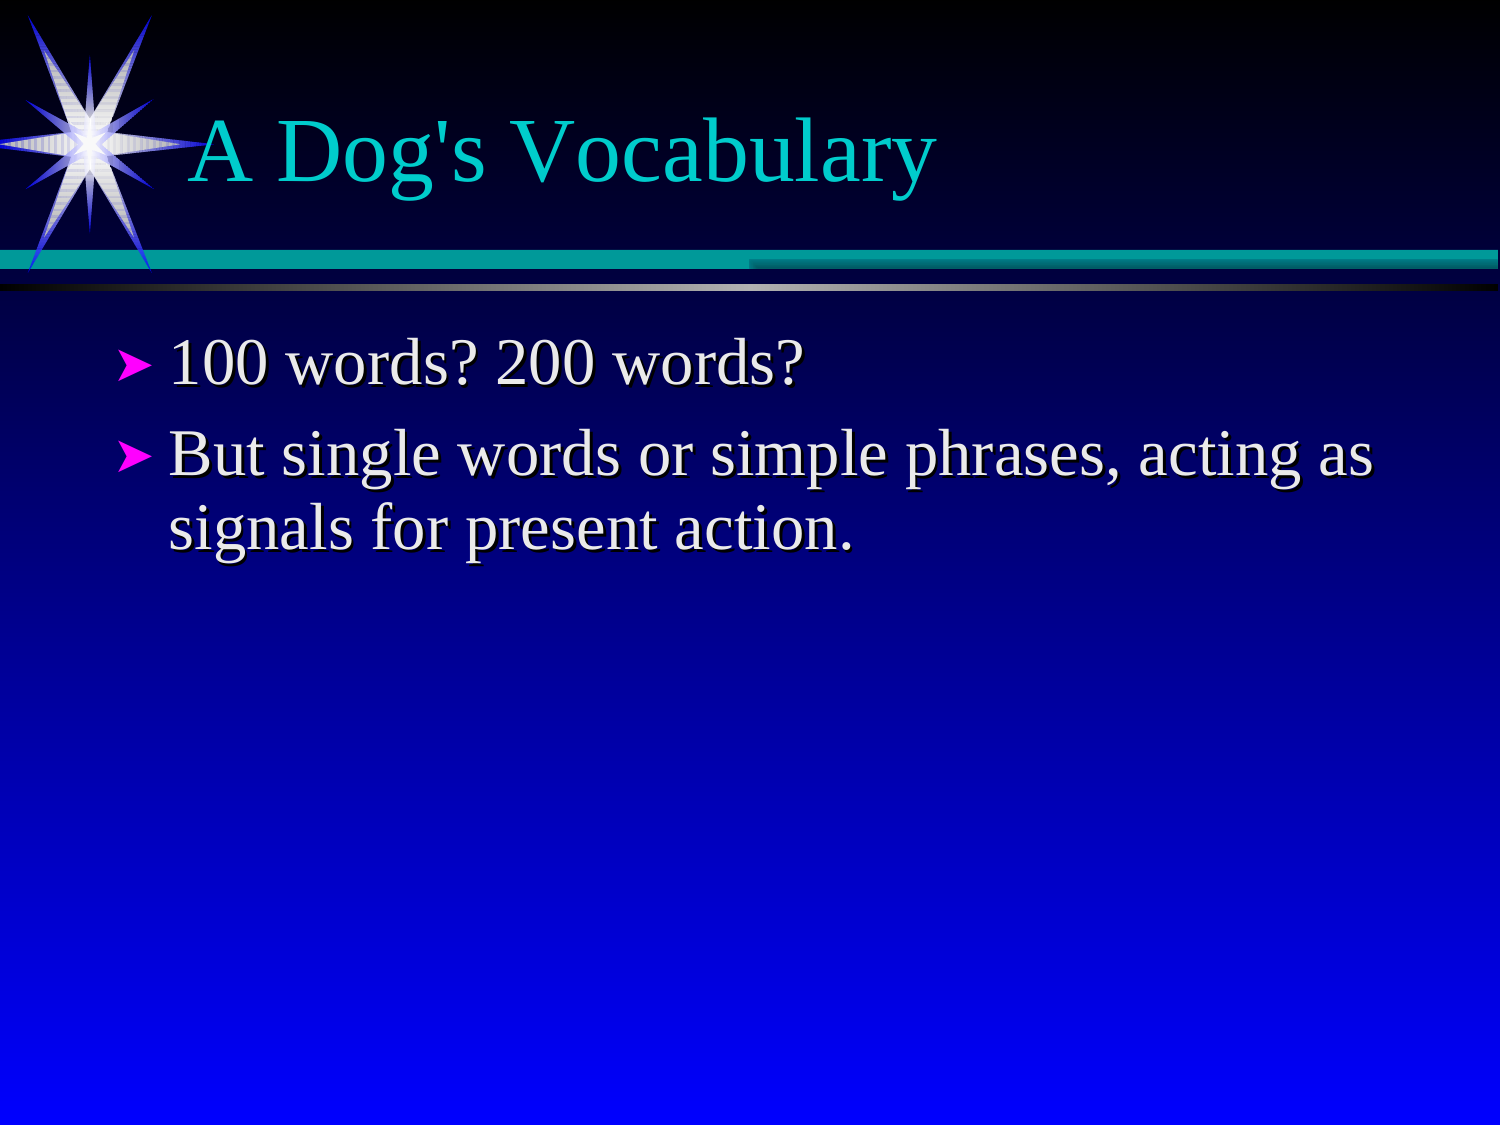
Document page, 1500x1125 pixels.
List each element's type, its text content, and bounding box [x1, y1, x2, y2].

text_box æ [36, 246, 44, 251]
text_box æ [35, 37, 44, 42]
text_box æ [135, 246, 144, 251]
title A Dog's Vocabulary [187, 56, 1463, 244]
text_box æ [135, 37, 144, 42]
list 100 words? 200 words? But single words or simple phrases, acting as signals for present action. [112, 324, 1388, 1001]
